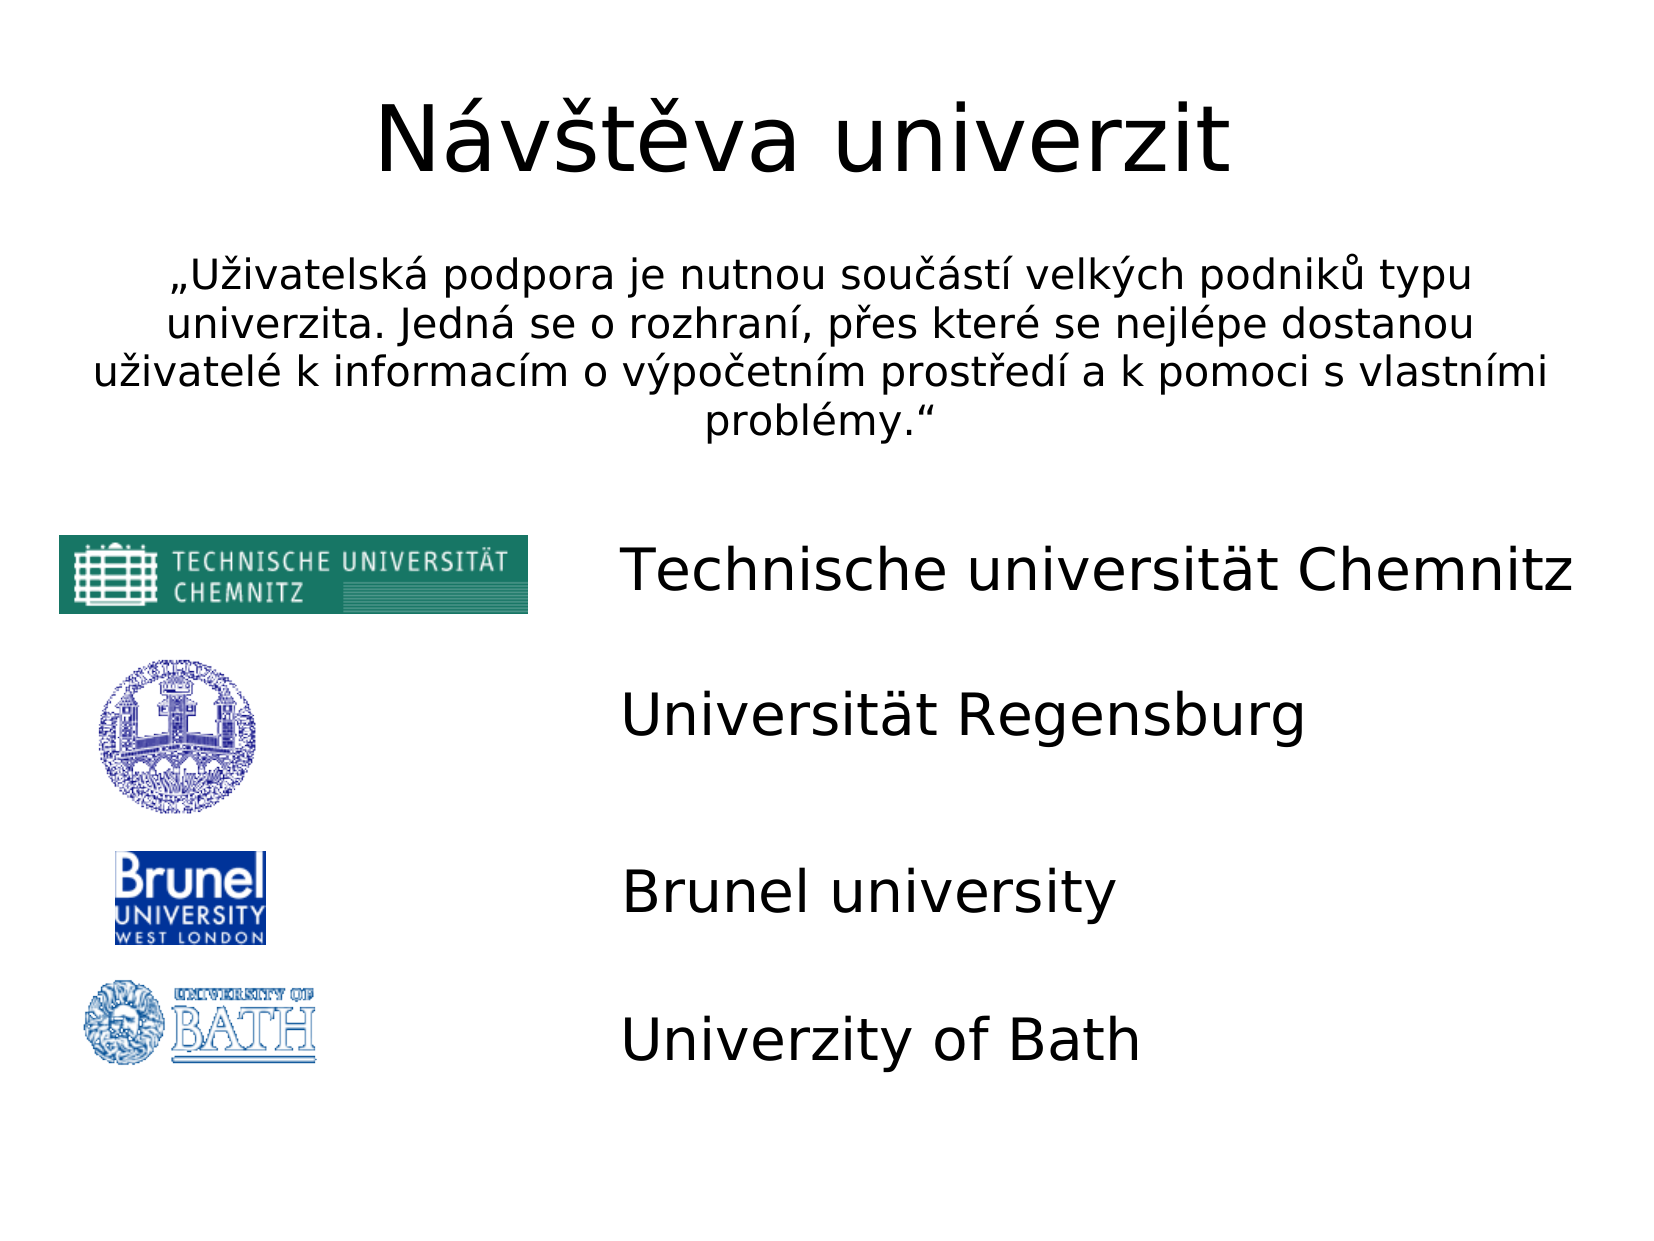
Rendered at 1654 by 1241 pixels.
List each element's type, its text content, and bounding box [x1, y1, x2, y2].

picture [79, 974, 325, 1070]
text_box Brunel university [620, 846, 1506, 939]
picture [59, 535, 528, 614]
text_box Universität Regensburg [620, 669, 1506, 762]
text_box „Uživatelská podpora je nutnou součástí velkých podniků typu univerzita. Jedná se o rozhraní, přes které se nejlépe dostanou uživatelé k informacím o výpočetním prostředí a k pomoci s vlastními problémy.“ [76, 236, 1565, 460]
title Návštěva univerzit [59, 43, 1548, 237]
picture [115, 851, 266, 945]
picture [88, 649, 267, 825]
text_box Univerzity of Bath [620, 994, 1506, 1086]
text_box Technische universität Chemnitz [620, 524, 1595, 617]
